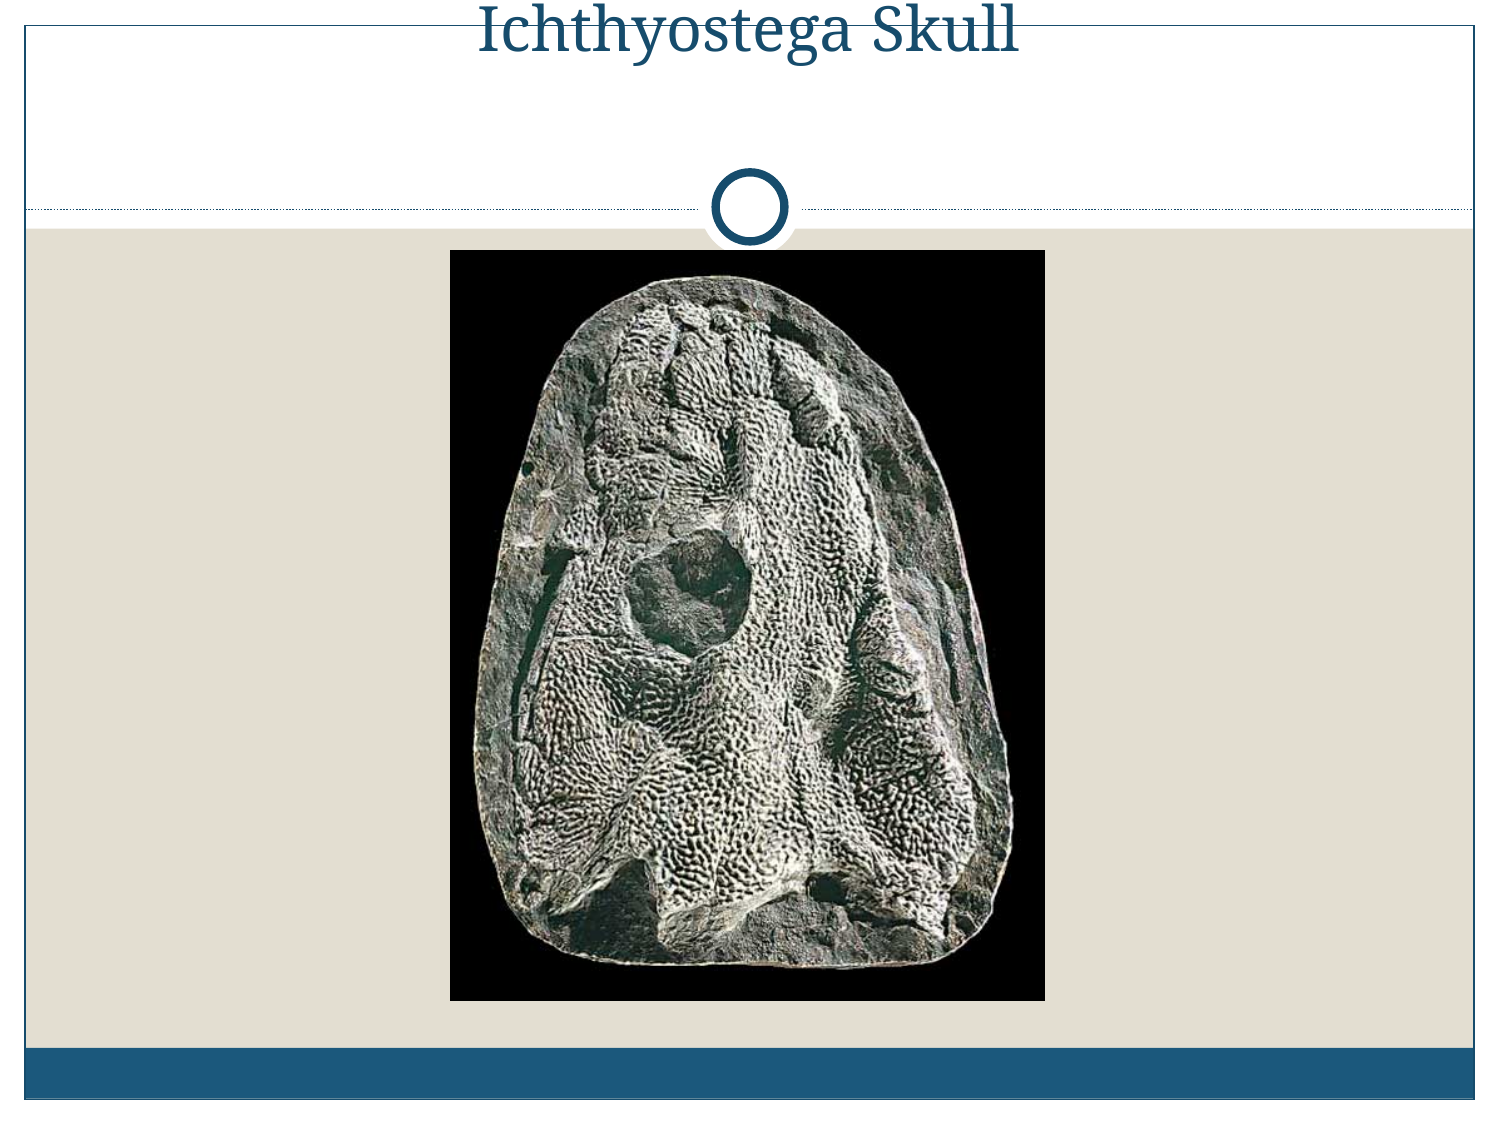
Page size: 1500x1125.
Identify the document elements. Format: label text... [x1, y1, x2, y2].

text_box [450, 250, 1045, 1001]
title Ichthyostega Skull [49, 0, 1450, 162]
